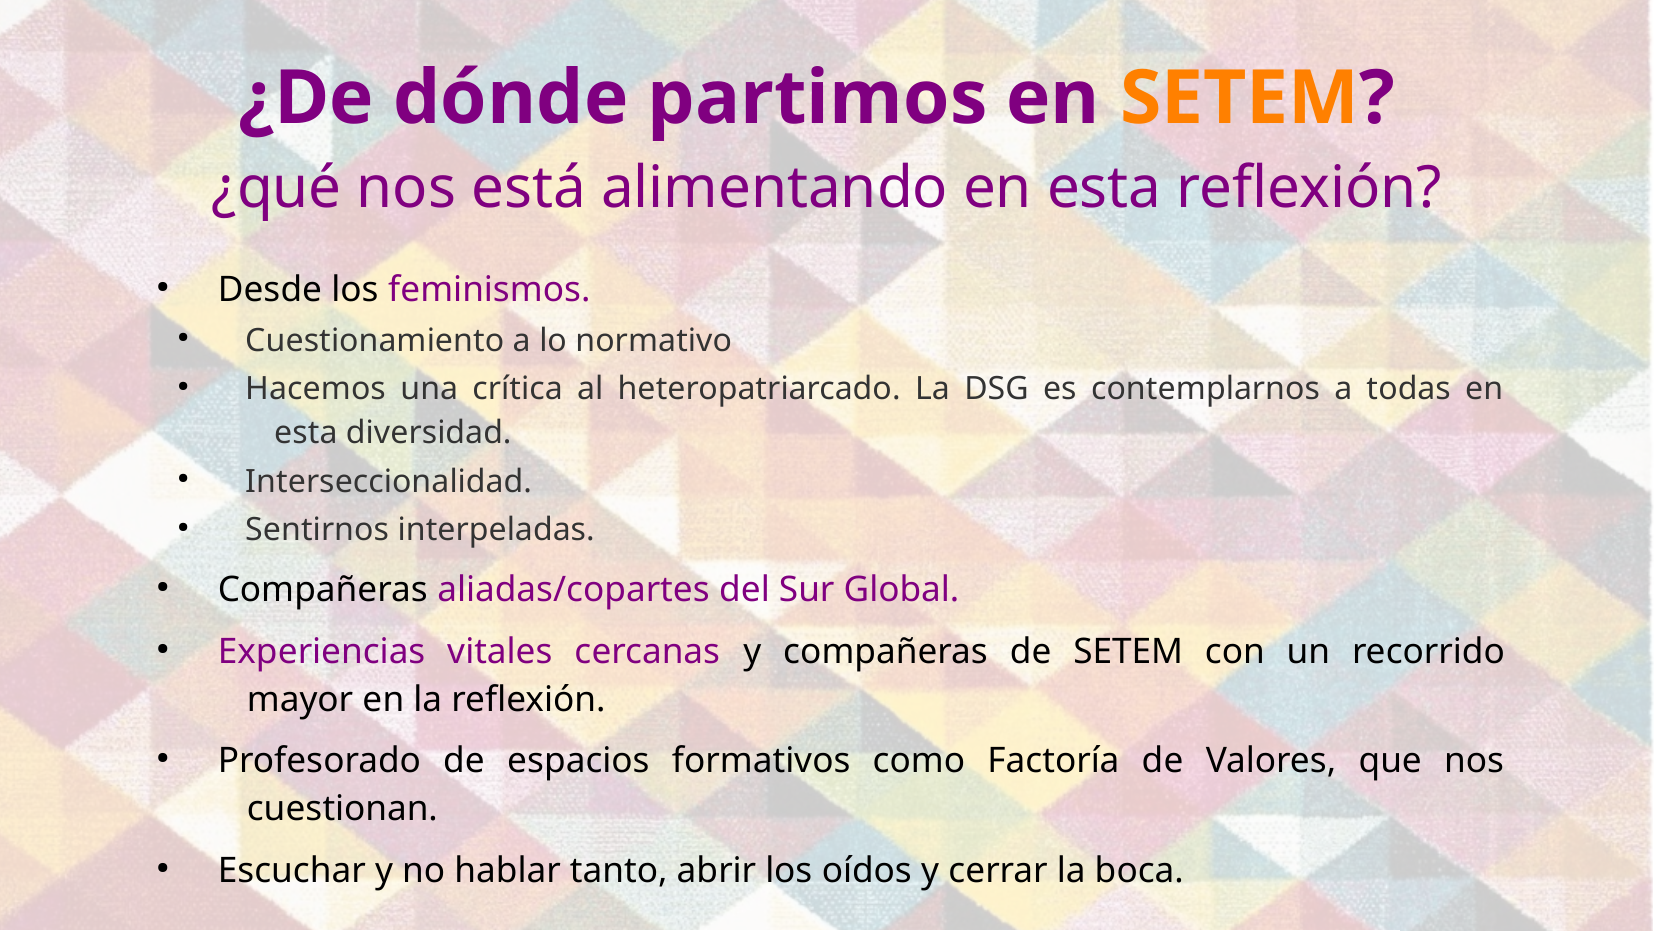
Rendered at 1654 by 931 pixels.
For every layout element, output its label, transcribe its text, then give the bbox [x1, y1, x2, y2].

list Desde los feminismos. Cuestionamiento a lo normativo Hacemos una crítica al heteropatriarcado. La DSG es contemplarnos a todas en esta diversidad. Interseccionalidad. Sentirnos interpeladas. Compañeras aliadas/copartes del Sur Global. Experiencias vitales cercanas y compañeras de SETEM con un recorrido mayor en la reflexión. Profesorado de espacios formativos como Factoría de Valores, que nos cuestionan. Escuchar y no hablar tanto, abrir los oídos y cerrar la boca. [76, 217, 1506, 898]
title ¿De dónde partimos en SETEM? ¿qué nos está alimentando en esta reflexión? [82, 40, 1571, 229]
picture [0, 0, 1654, 931]
